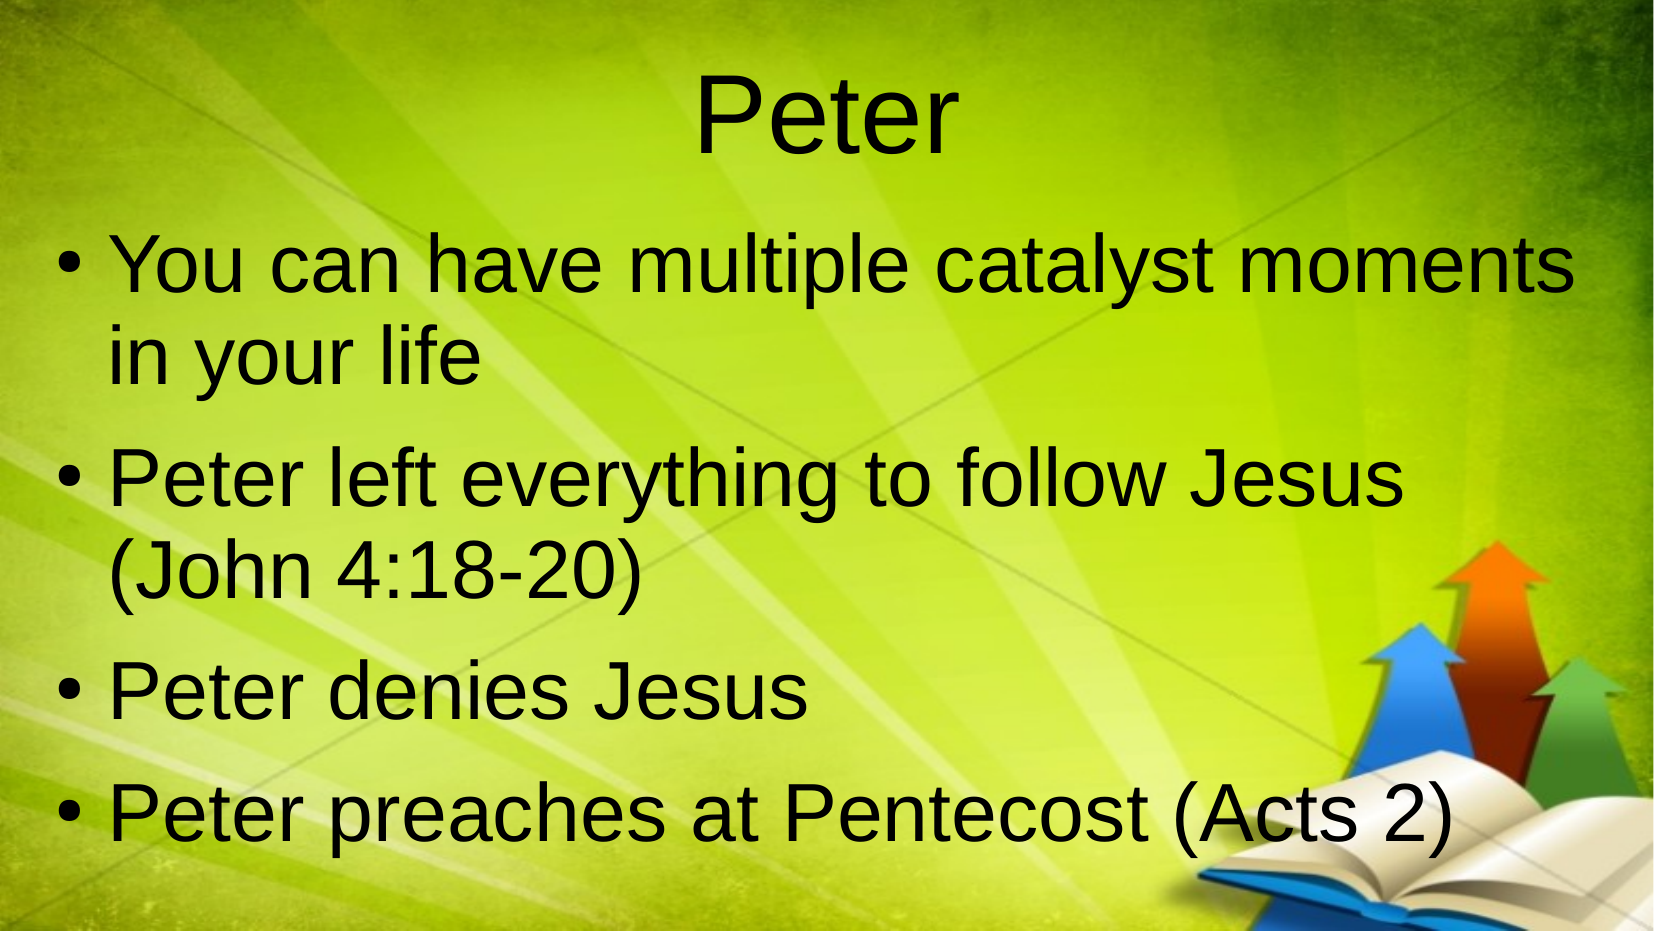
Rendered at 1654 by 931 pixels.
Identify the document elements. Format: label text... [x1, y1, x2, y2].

list You can have multiple catalyst moments in your life Peter left everything to follow Jesus (John 4:18-20) Peter denies Jesus Peter preaches at Pentecost (Acts 2) [37, 217, 1613, 863]
title Peter [82, 37, 1571, 193]
picture [0, 0, 1654, 931]
